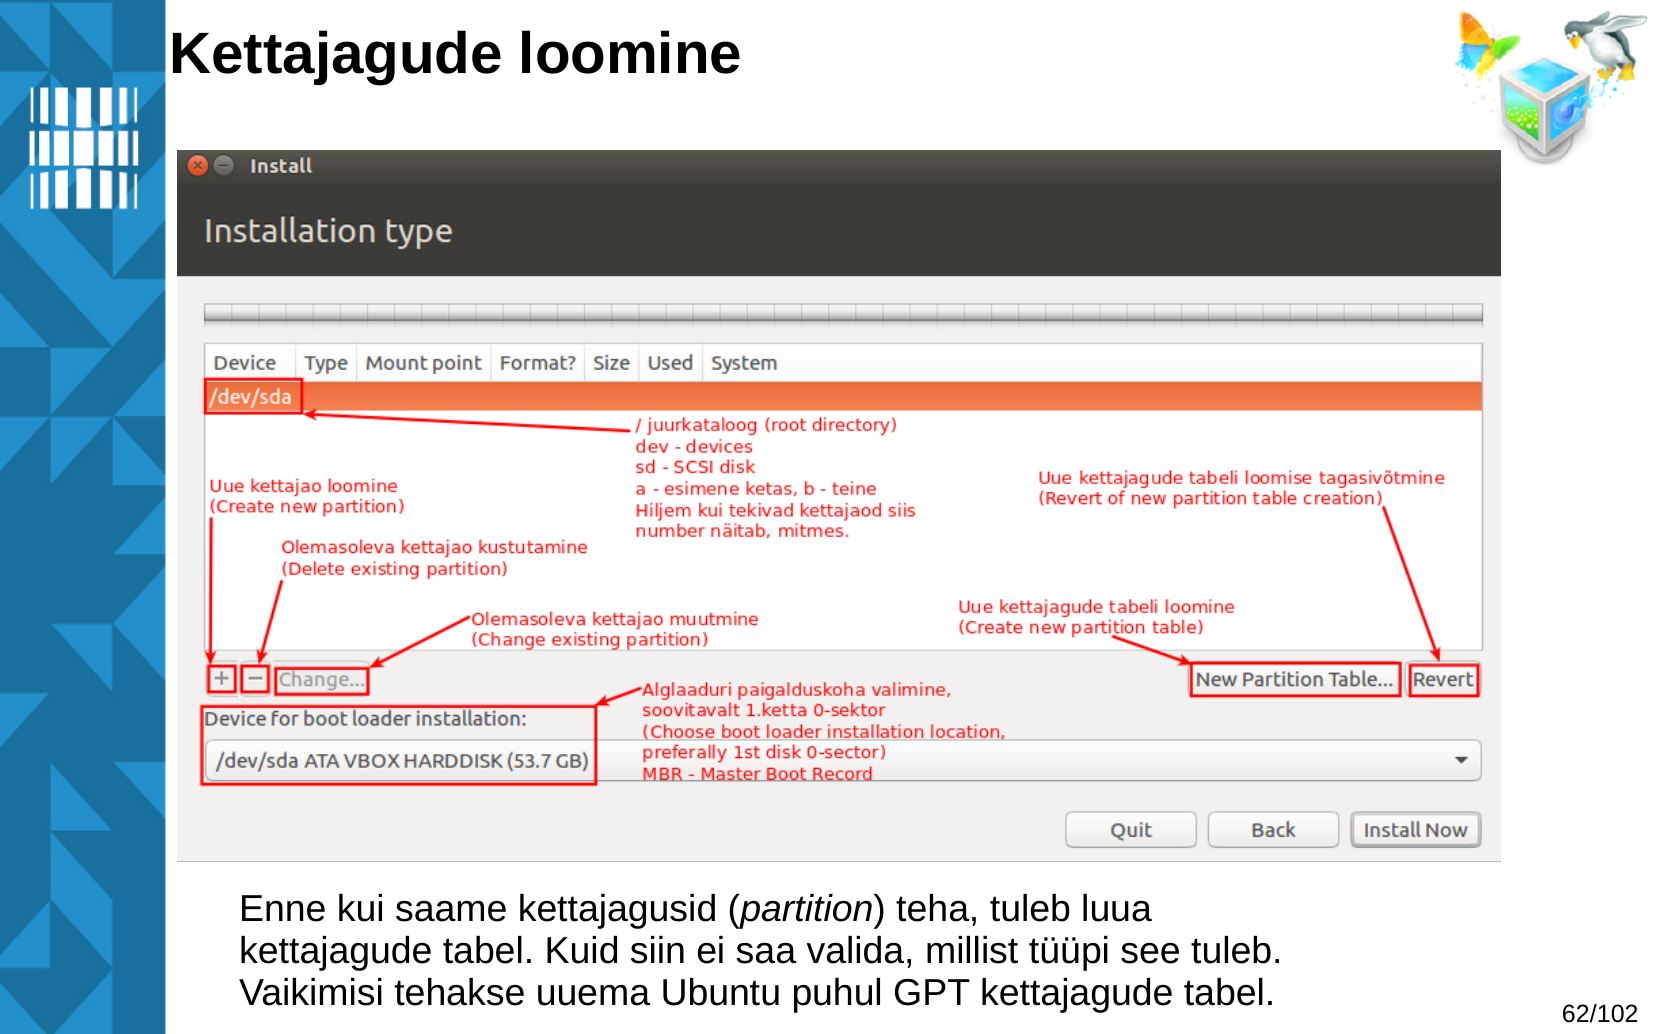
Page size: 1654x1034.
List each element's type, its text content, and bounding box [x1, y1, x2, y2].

title Kettajagude loomine [169, 11, 1571, 95]
picture [177, 7, 1653, 863]
text_box Enne kui saame kettajagusid (partition) teha, tuleb luua kettajagude tabel. Kuid siin ei saa valida, millist tüüpi see tuleb. Vaikimisi tehakse uuema Ubuntu puhul GPT kettajagude tabel. [224, 879, 1323, 1021]
